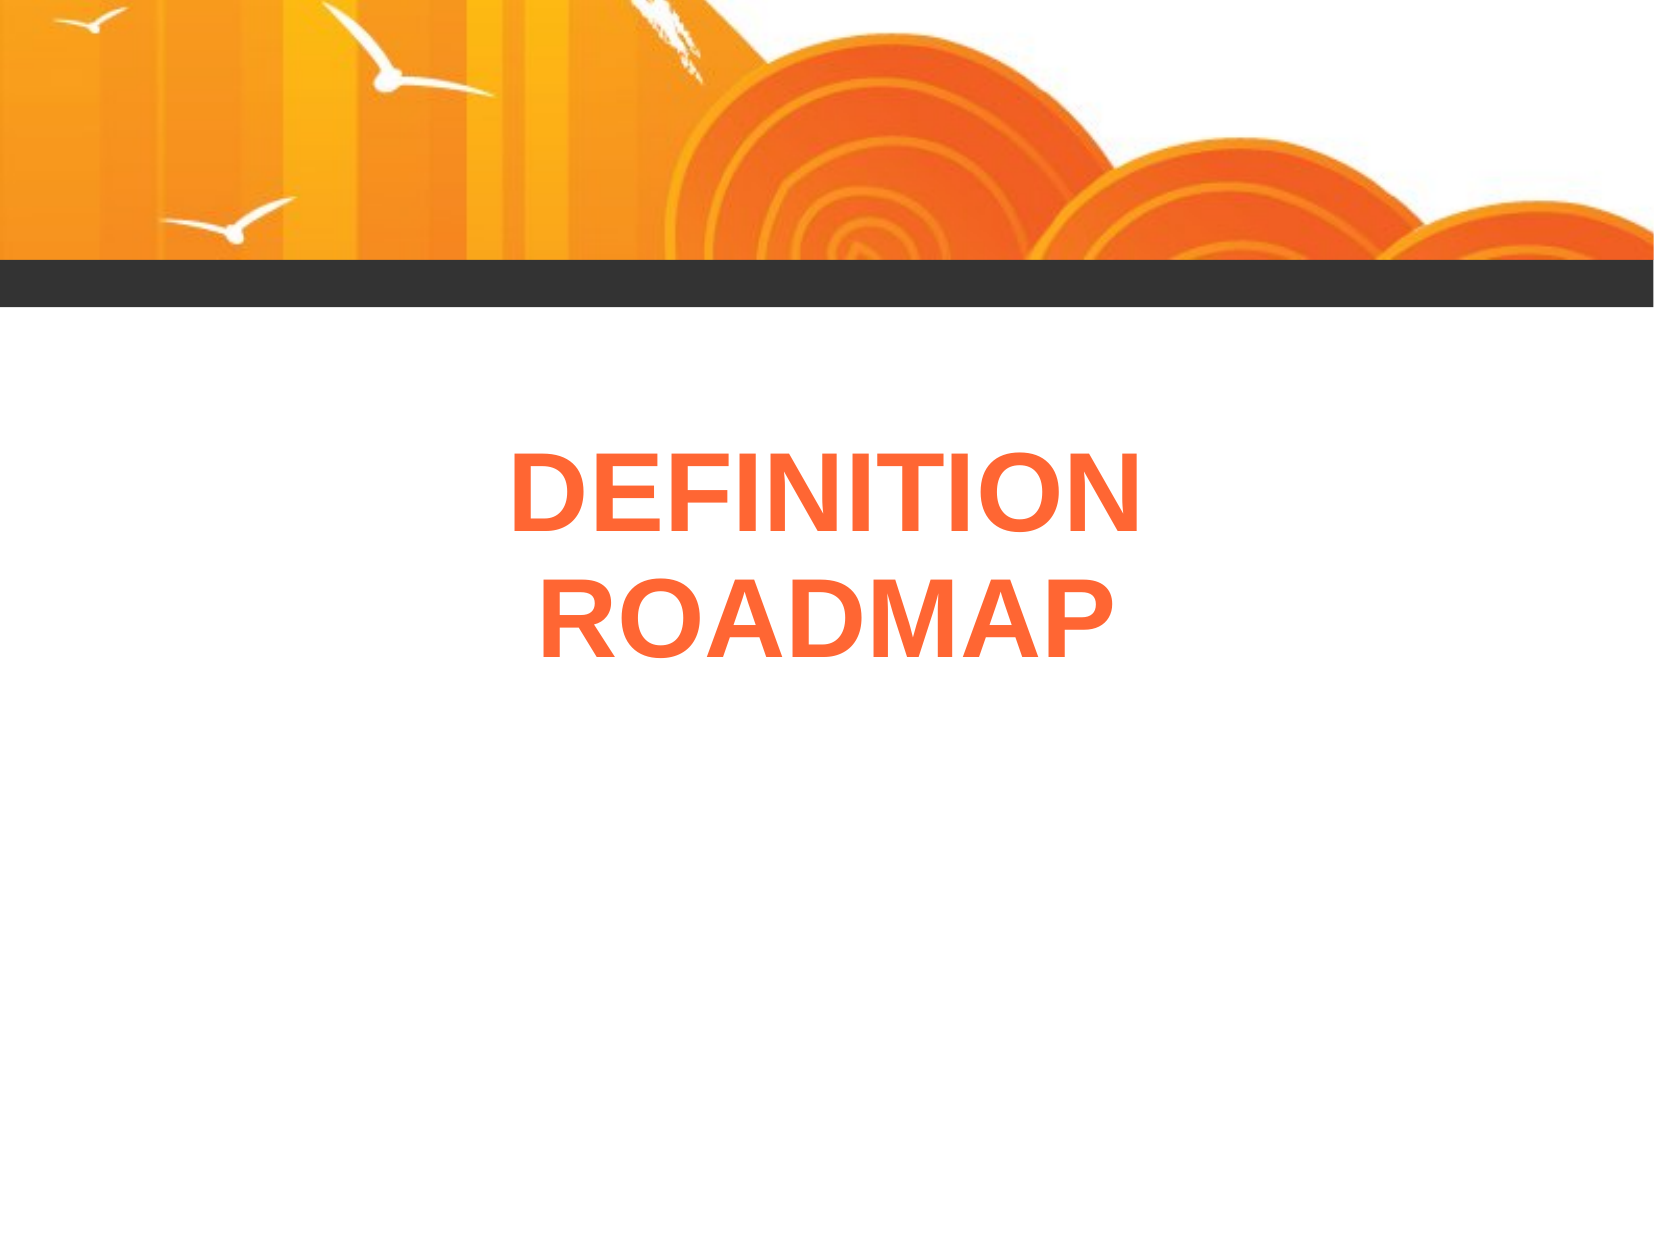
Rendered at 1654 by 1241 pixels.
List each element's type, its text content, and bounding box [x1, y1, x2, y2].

subtitle DEFINITION ROADMAP [82, 49, 1571, 1062]
